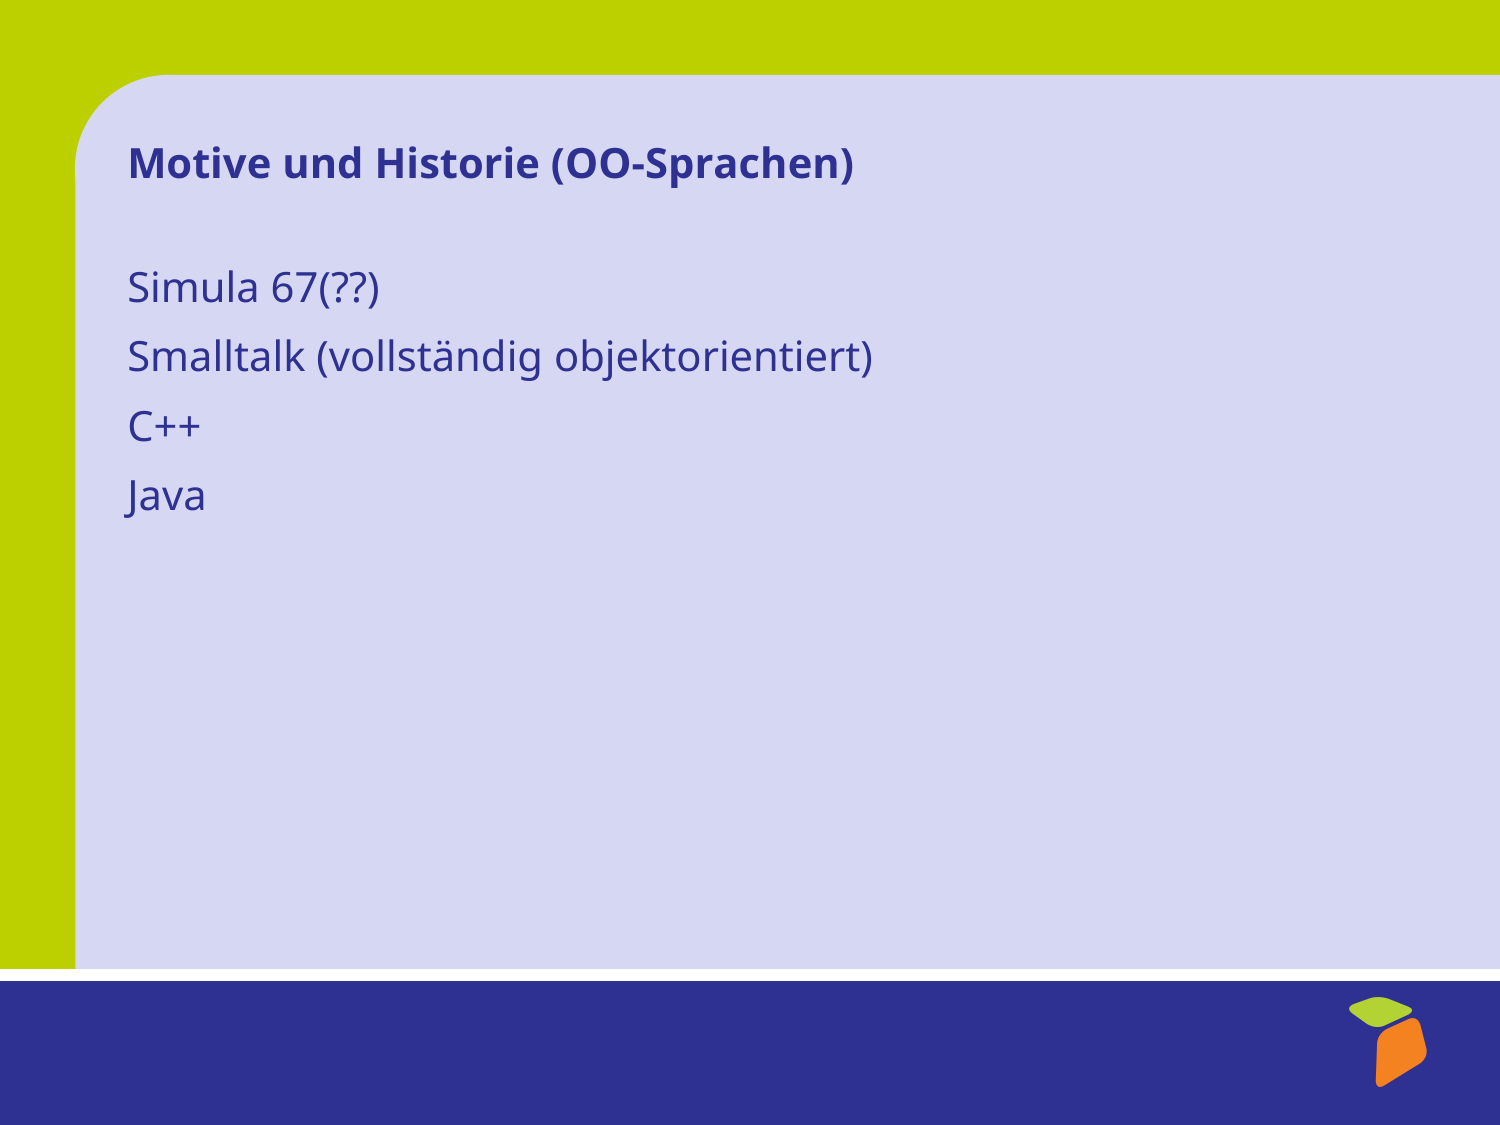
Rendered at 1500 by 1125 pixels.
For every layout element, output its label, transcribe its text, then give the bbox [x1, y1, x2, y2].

picture [0, 981, 1500, 1125]
list Simula 67(??) Smalltalk (vollständig objektorientiert) C++ Java [112, 249, 1388, 768]
title Motive und Historie (OO-Sprachen) [112, 112, 1388, 213]
